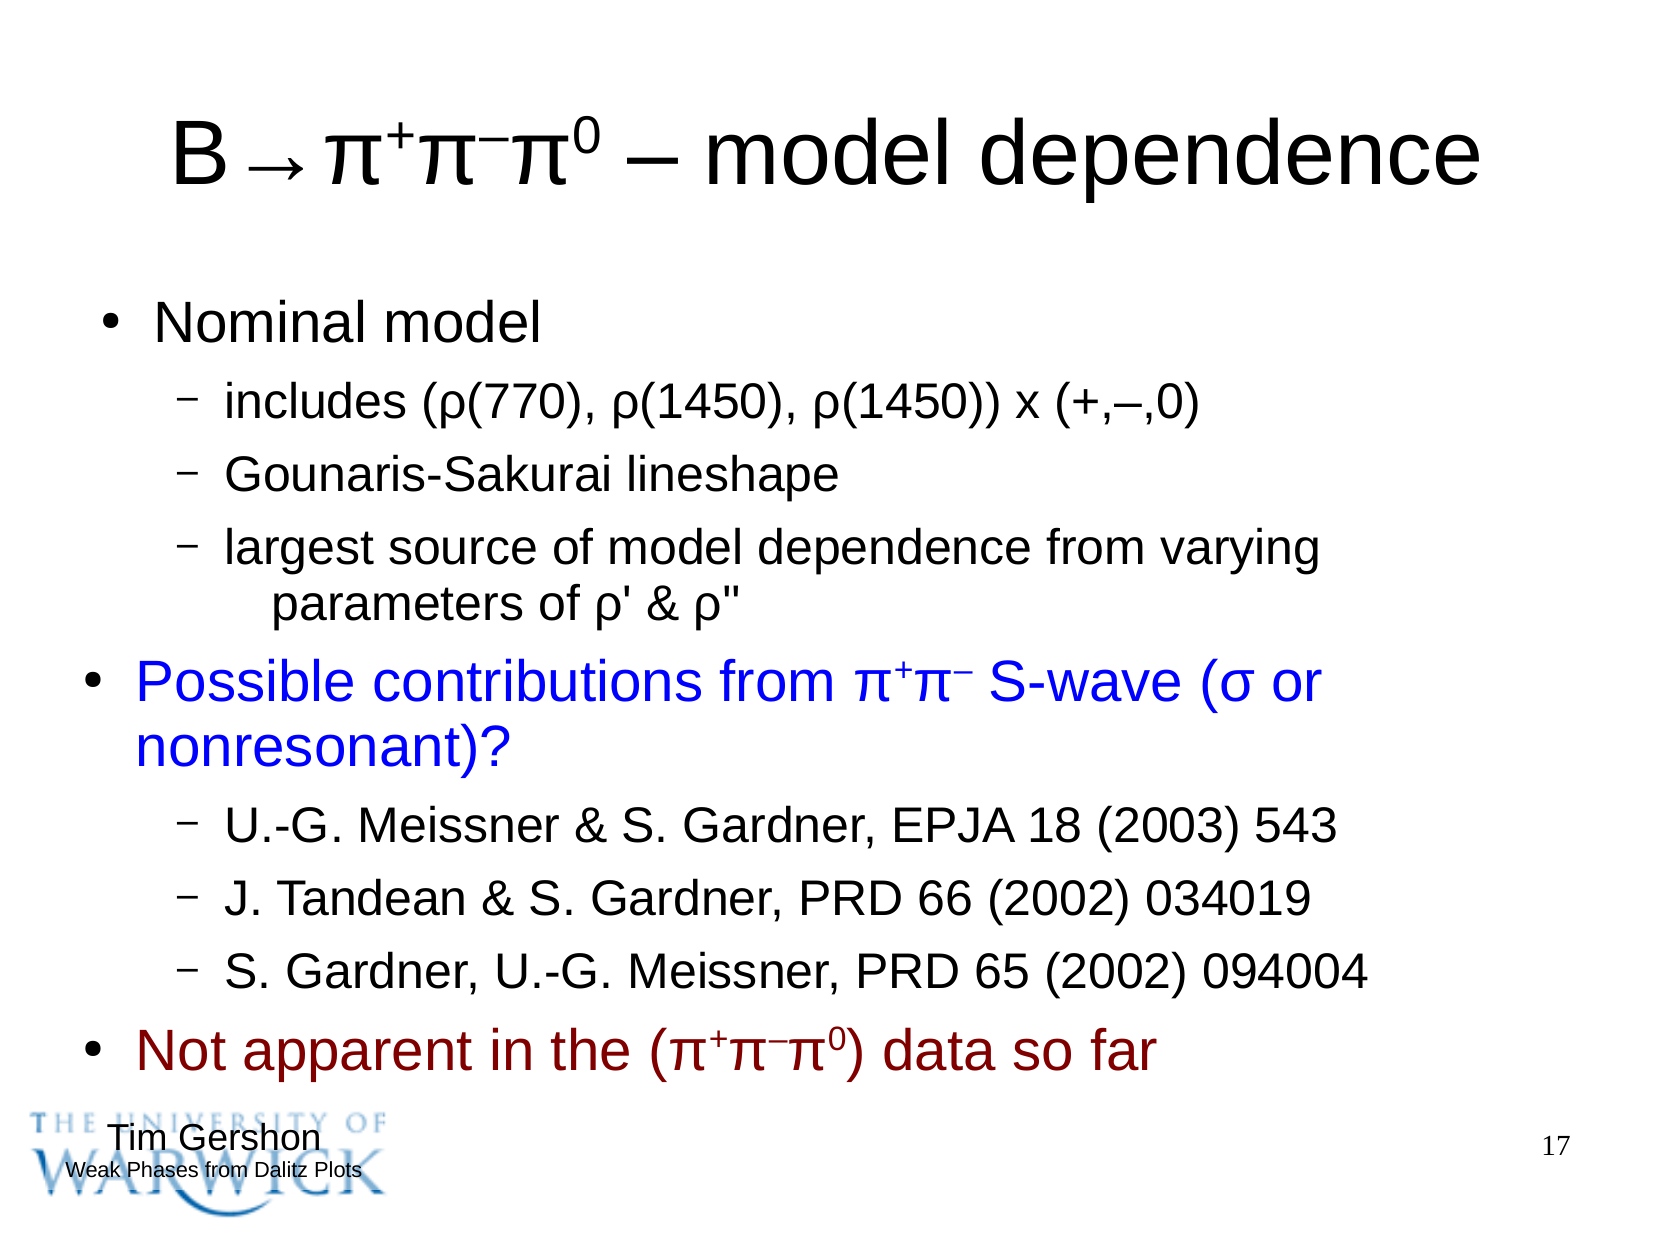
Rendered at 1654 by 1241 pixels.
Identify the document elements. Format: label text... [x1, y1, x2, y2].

title B→π+π–π0 – model dependence [82, 56, 1571, 250]
picture [19, 1106, 406, 1232]
list Nominal model includes (ρ(770), ρ(1450), ρ(1450)) x (+,–,0) Gounaris-Sakurai lineshape largest source of model dependence from varying parameters of ρ' & ρ'' Possible contributions from π+π– S-wave (σ or nonresonant)? U.-G. Meissner & S. Gardner, EPJA 18 (2003) 543 J. Tandean & S. Gardner, PRD 66 (2002) 034019 S. Gardner, U.-G. Meissner, PRD 65 (2002) 094004 Not apparent in the (π+π–π0) data so far [82, 290, 1571, 1094]
text_box Tim Gershon Weak Phases from Dalitz Plots [45, 1108, 383, 1190]
